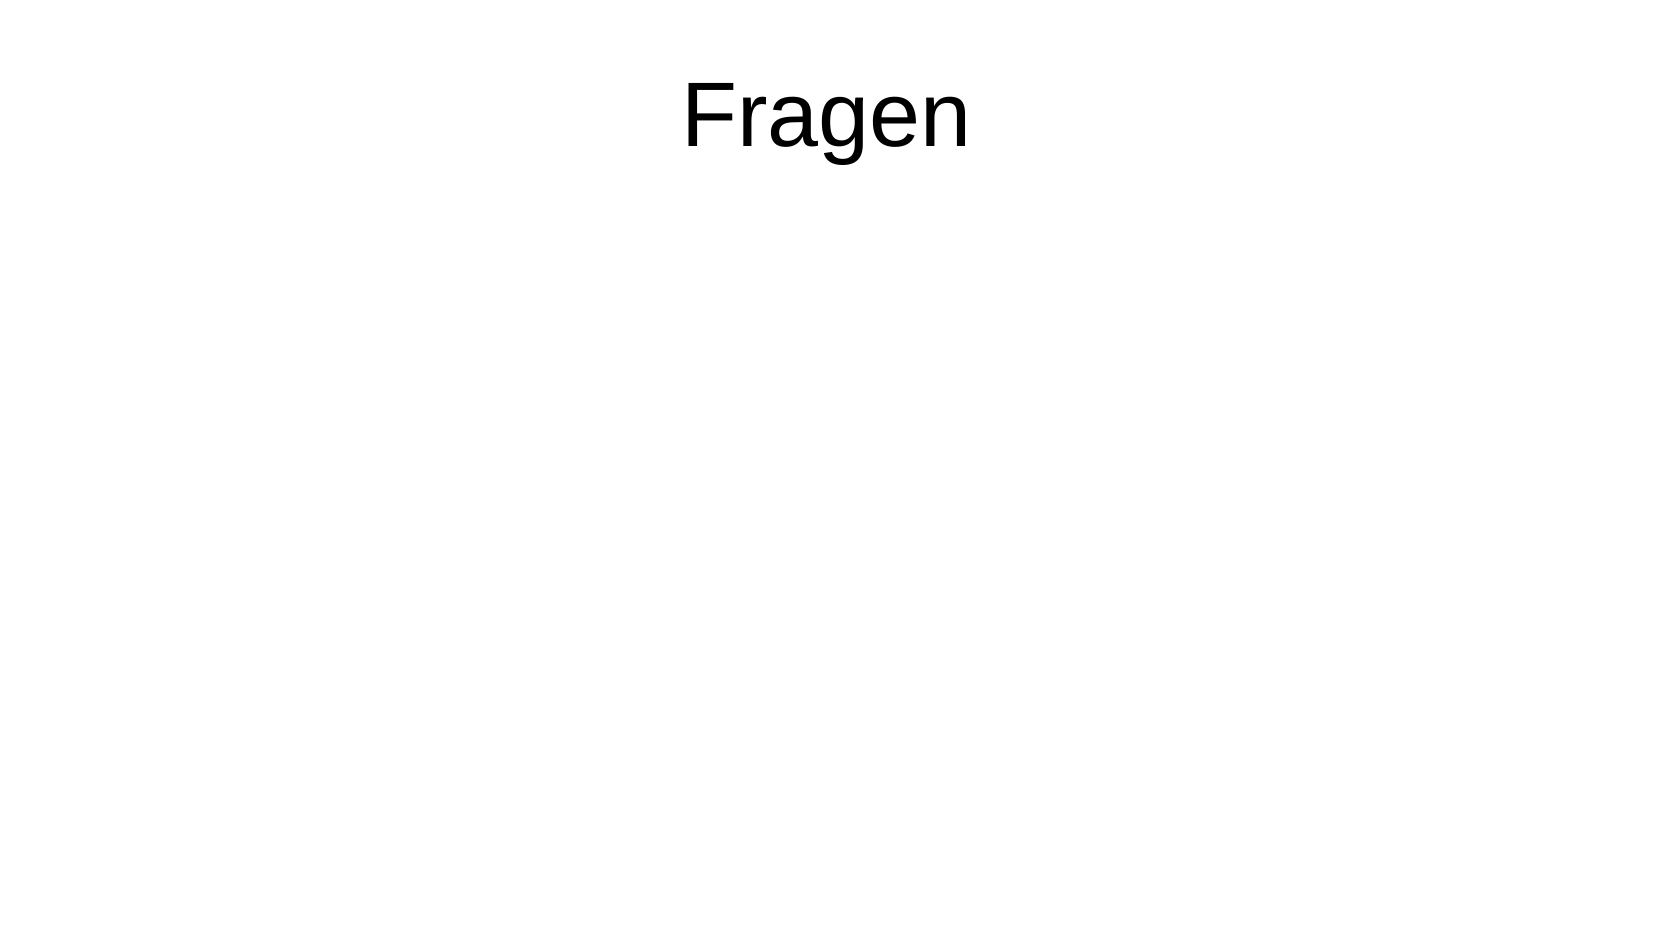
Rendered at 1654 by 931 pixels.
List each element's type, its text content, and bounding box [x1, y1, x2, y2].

title Fragen [82, 37, 1571, 193]
